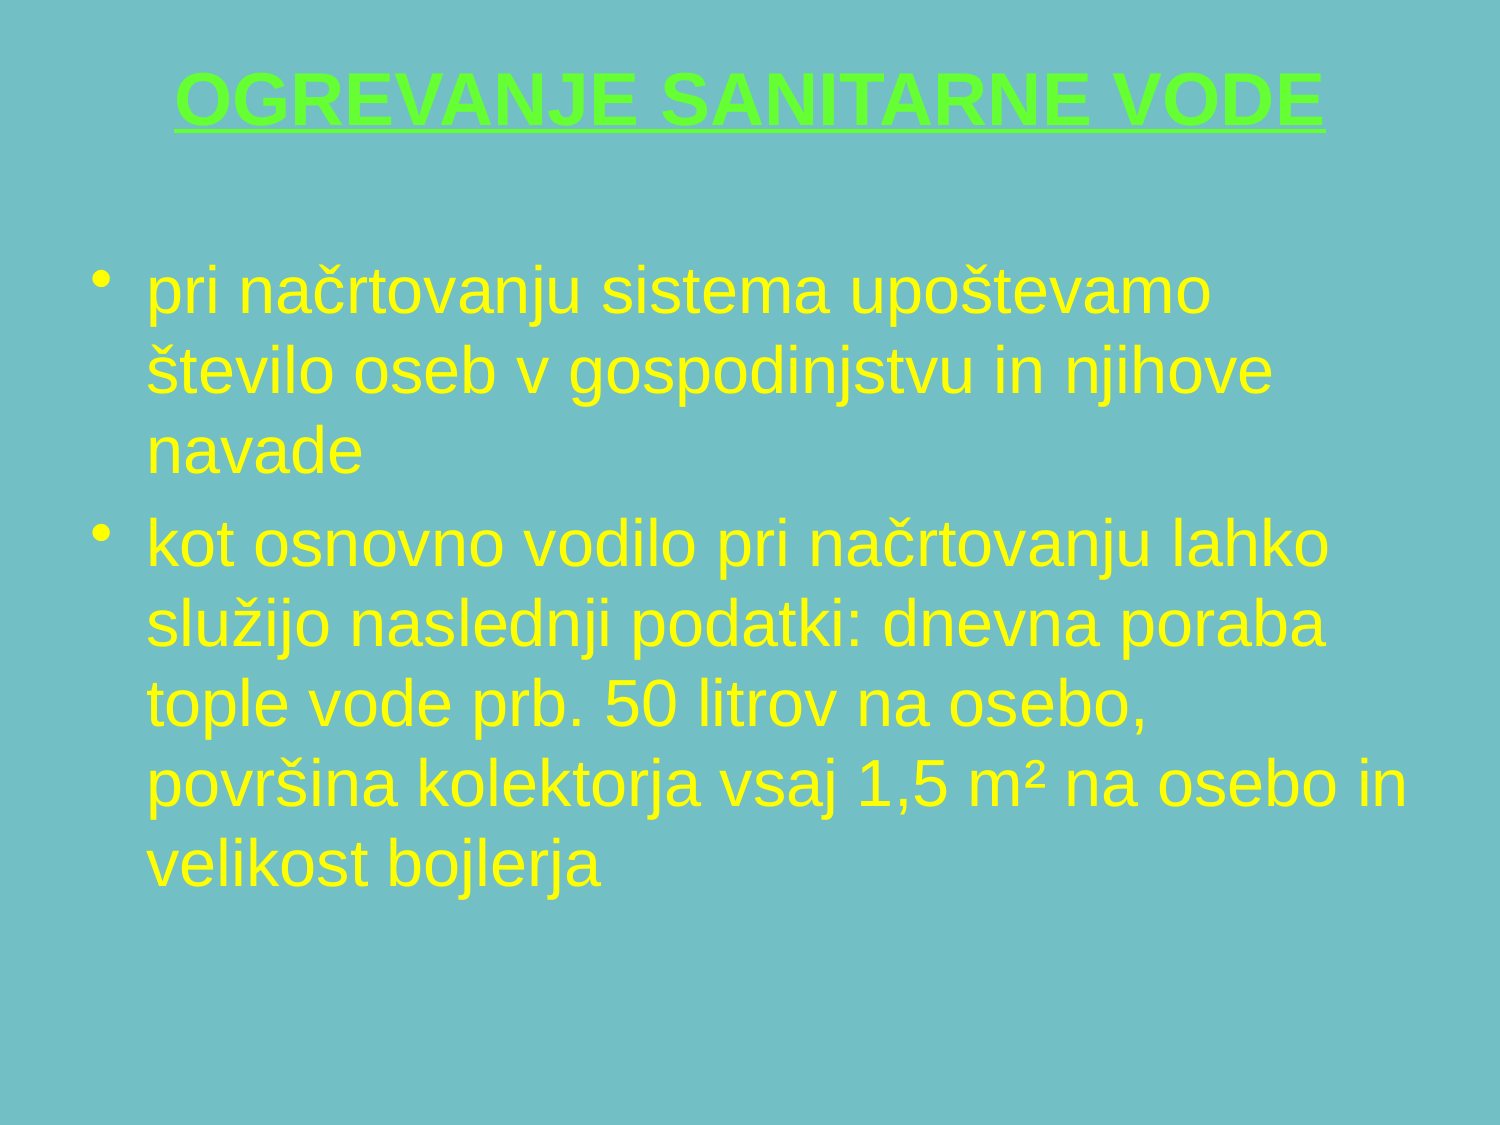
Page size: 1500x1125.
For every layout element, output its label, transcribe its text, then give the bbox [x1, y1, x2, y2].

list OGREVANJE SANITARNE VODE pri načrtovanju sistema upoštevamo število oseb v gospodinjstvu in njihove navade kot osnovno vodilo pri načrtovanju lahko služijo naslednji podatki: dnevna poraba tople vode prb. 50 litrov na osebo, površina kolektorja vsaj 1,5 m² na osebo in velikost bojlerja [75, 42, 1425, 1005]
